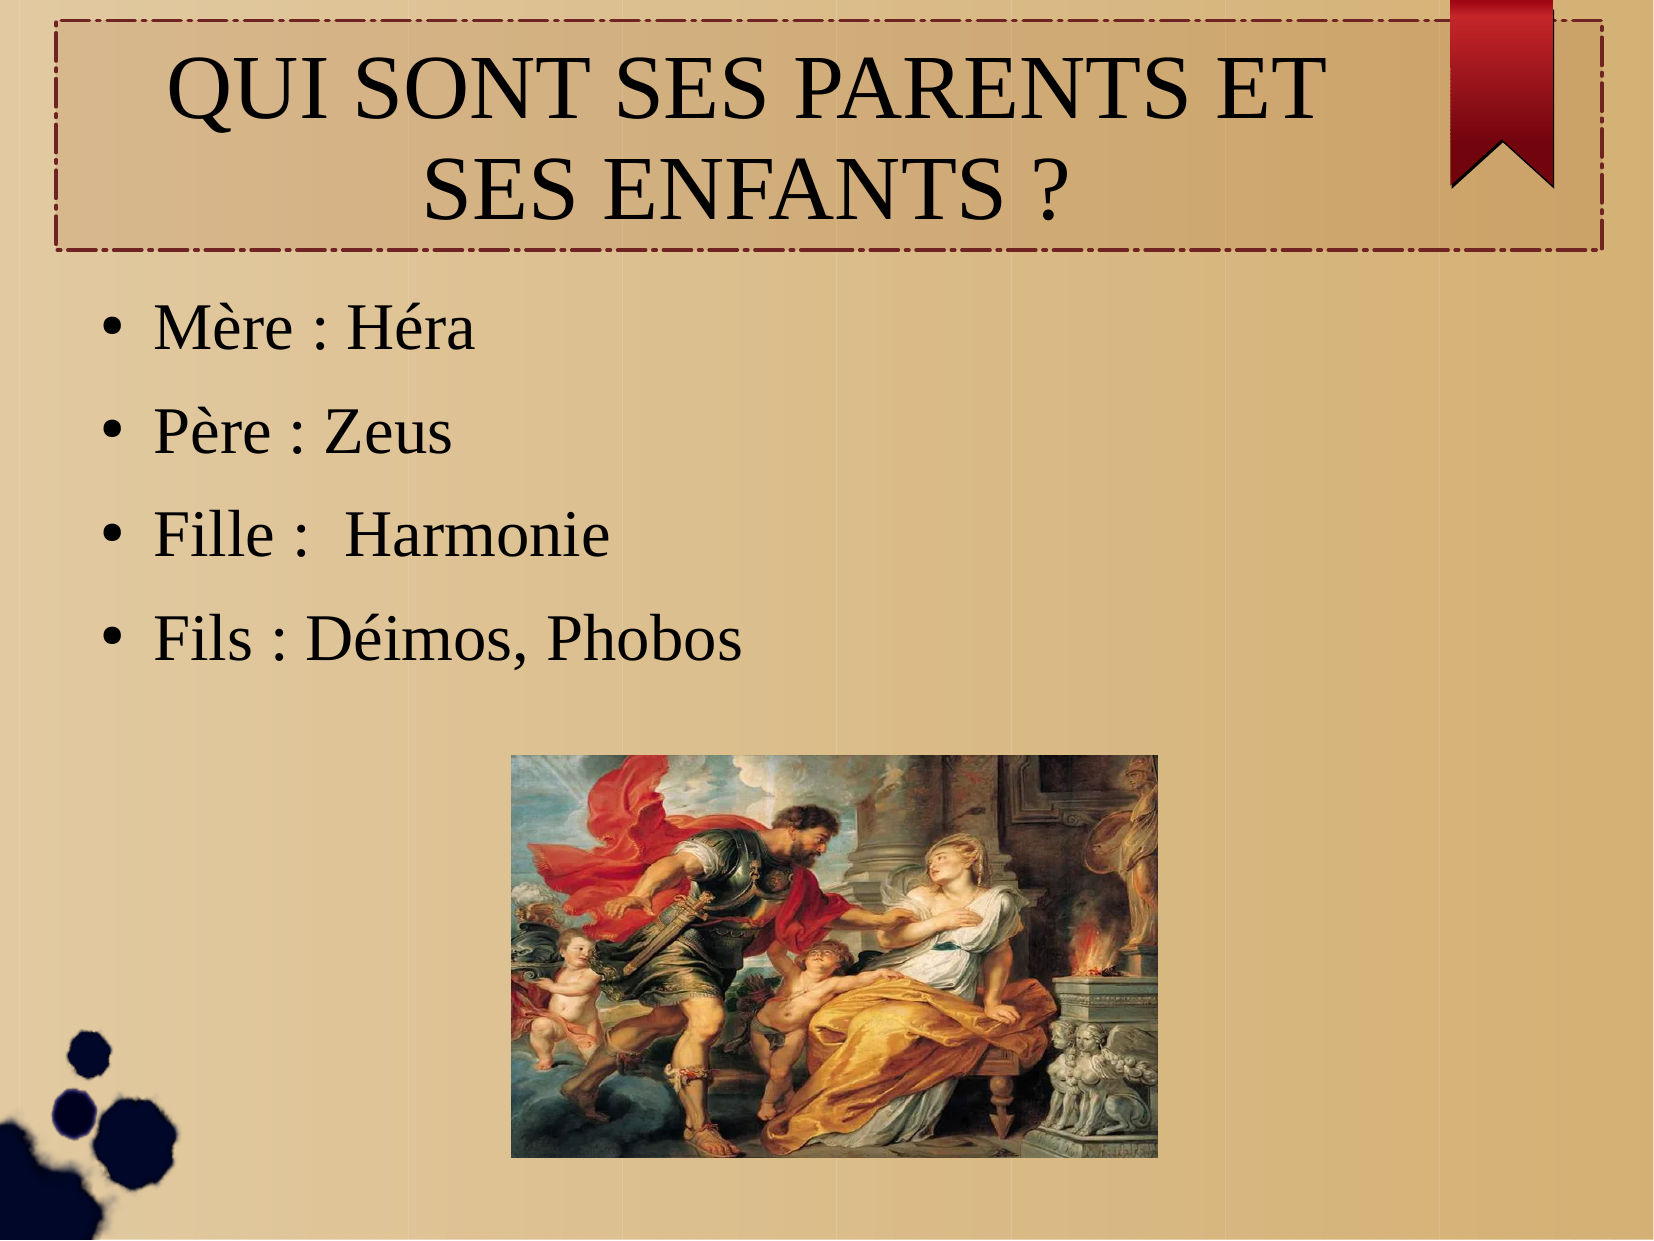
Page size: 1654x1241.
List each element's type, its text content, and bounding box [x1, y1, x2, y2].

title QUI SONT SES PARENTS ET SES ENFANTS ? [82, 36, 1412, 240]
picture [511, 755, 1158, 1158]
list Mère : Héra Père : Zeus Fille : Harmonie Fils : Déimos, Phobos [82, 290, 1571, 1010]
